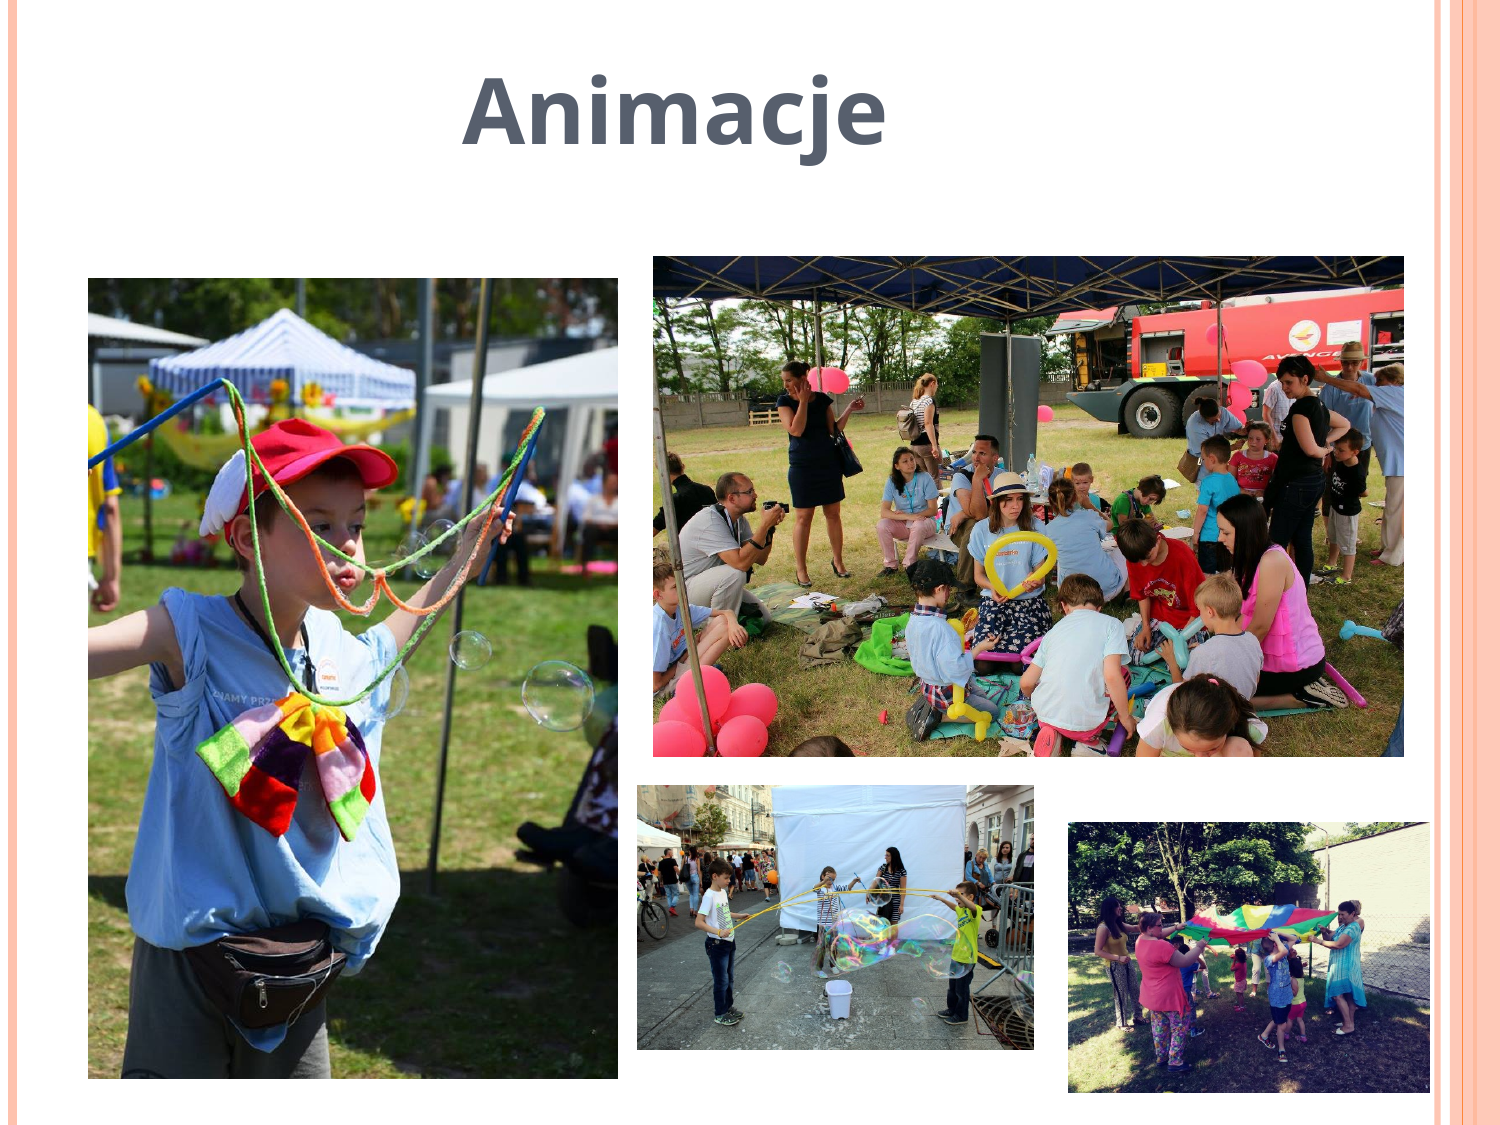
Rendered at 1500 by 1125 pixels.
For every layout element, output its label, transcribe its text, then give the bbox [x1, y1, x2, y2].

title Animacje [75, 45, 1300, 197]
picture [637, 785, 1034, 1050]
picture [88, 278, 618, 1079]
picture [653, 256, 1404, 757]
picture [1068, 822, 1430, 1093]
